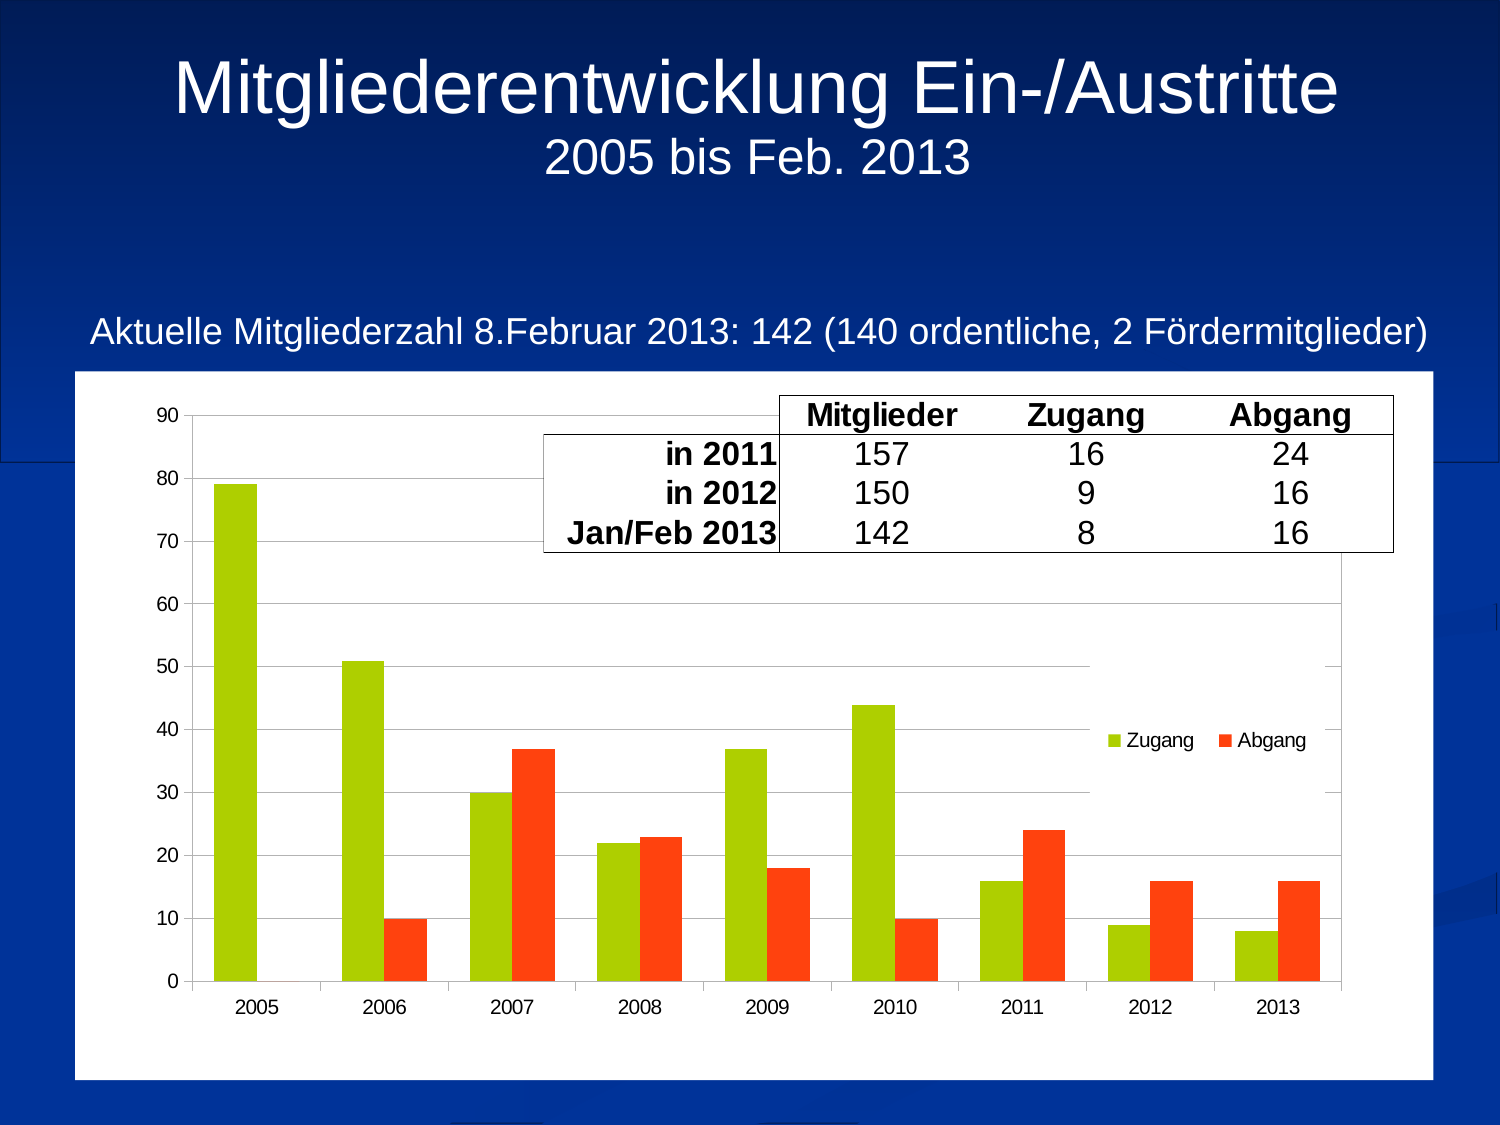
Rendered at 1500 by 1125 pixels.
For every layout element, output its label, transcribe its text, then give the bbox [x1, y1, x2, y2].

chart [75, 371, 1434, 1081]
text_box Aktuelle Mitgliederzahl 8.Februar 2013: 142 (140 ordentliche, 2 Fördermitglieder) [75, 303, 1444, 361]
title Mitgliederentwicklung Ein-/Austritte 2005 bis Feb. 2013 [75, 45, 1441, 185]
